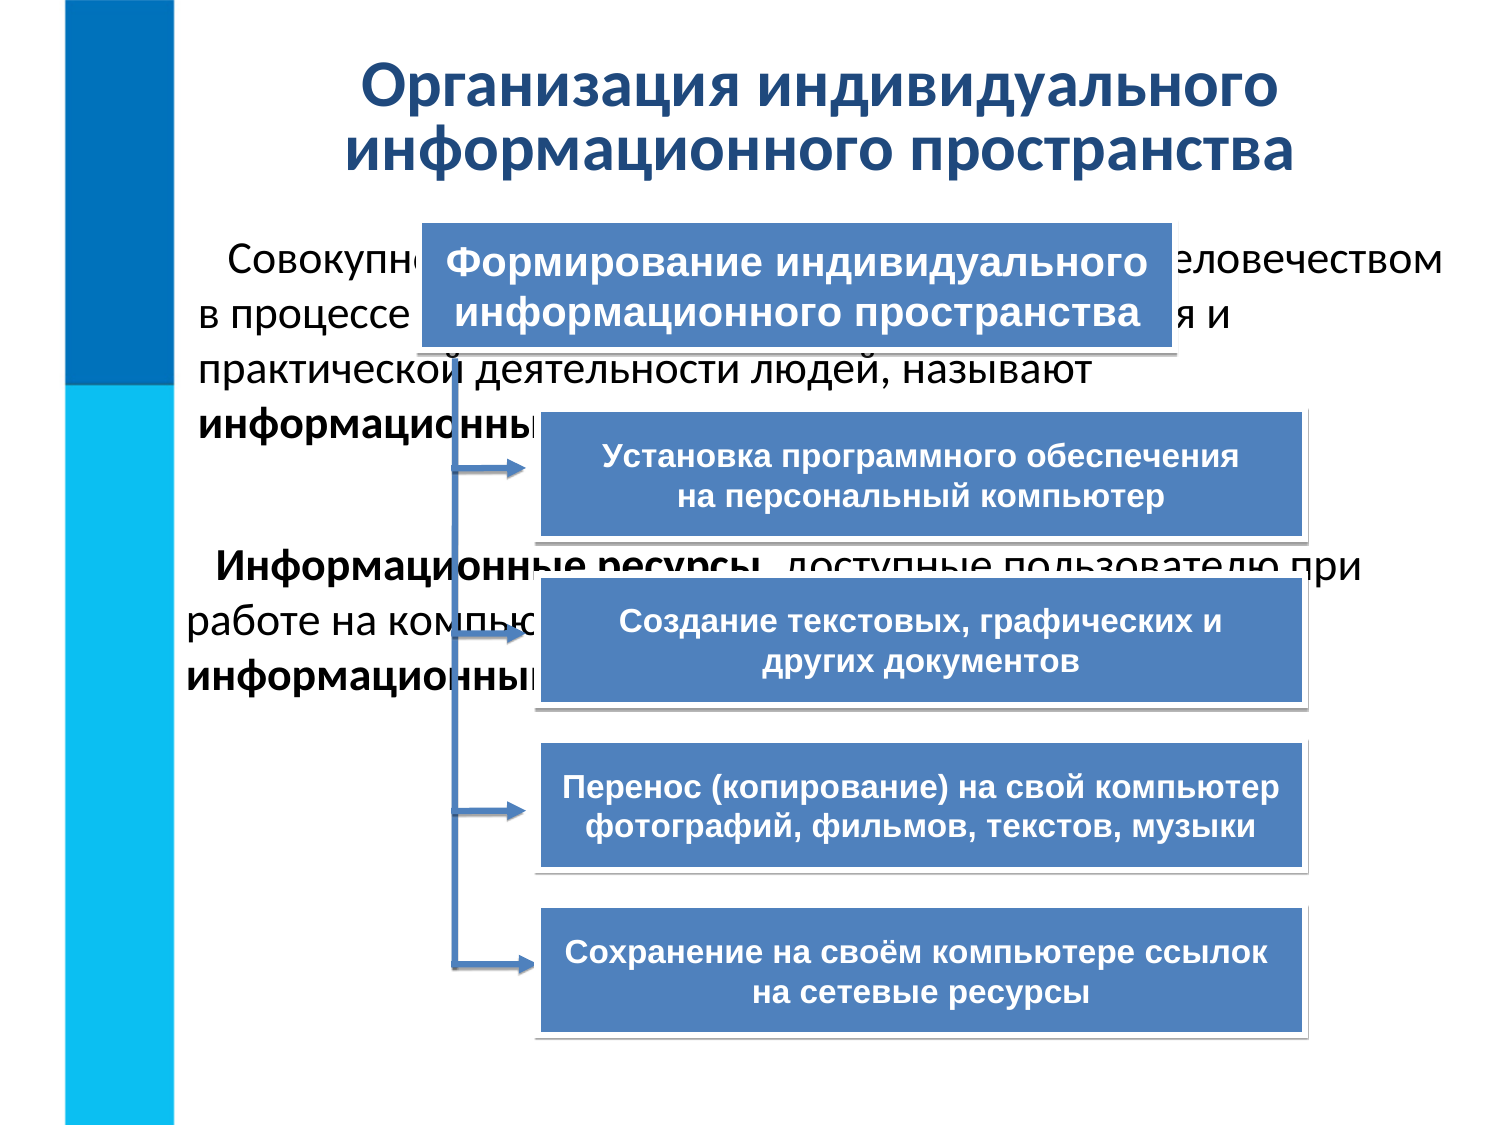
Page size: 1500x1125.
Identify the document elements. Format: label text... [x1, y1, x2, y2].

text_box Сохранение на своём компьютере ссылок на сетевые ресурсы [537, 904, 1306, 1036]
text_box Установка программного обеспечения на персональный компьютер [537, 408, 1306, 539]
text_box Информационные ресурсы, доступные пользователю при работе на компьютере, называются его индивидуальным информационным пространством. [171, 527, 451, 708]
picture [0, 0, 1500, 1125]
text_box Создание текстовых, графических и других документов [537, 574, 1306, 705]
text_box Перенос (копирование) на свой компьютер фотографий, фильмов, текстов, музыки [537, 739, 1306, 870]
picture [459, 456, 537, 527]
text_box Совокупность всей информации, накопленной человечеством в процессе развития науки, культуры, образования и практической деятельности людей, называют информационными ресурсами. [183, 219, 1471, 456]
text_box Информационные ресурсы, доступные пользователю при работе на компьютере, называются его индивидуальным информационным пространством. [459, 527, 1471, 708]
text_box Формирование индивидуального информационного пространства [419, 219, 1176, 350]
text_box Организация индивидуального информационного пространства [171, 31, 1471, 209]
